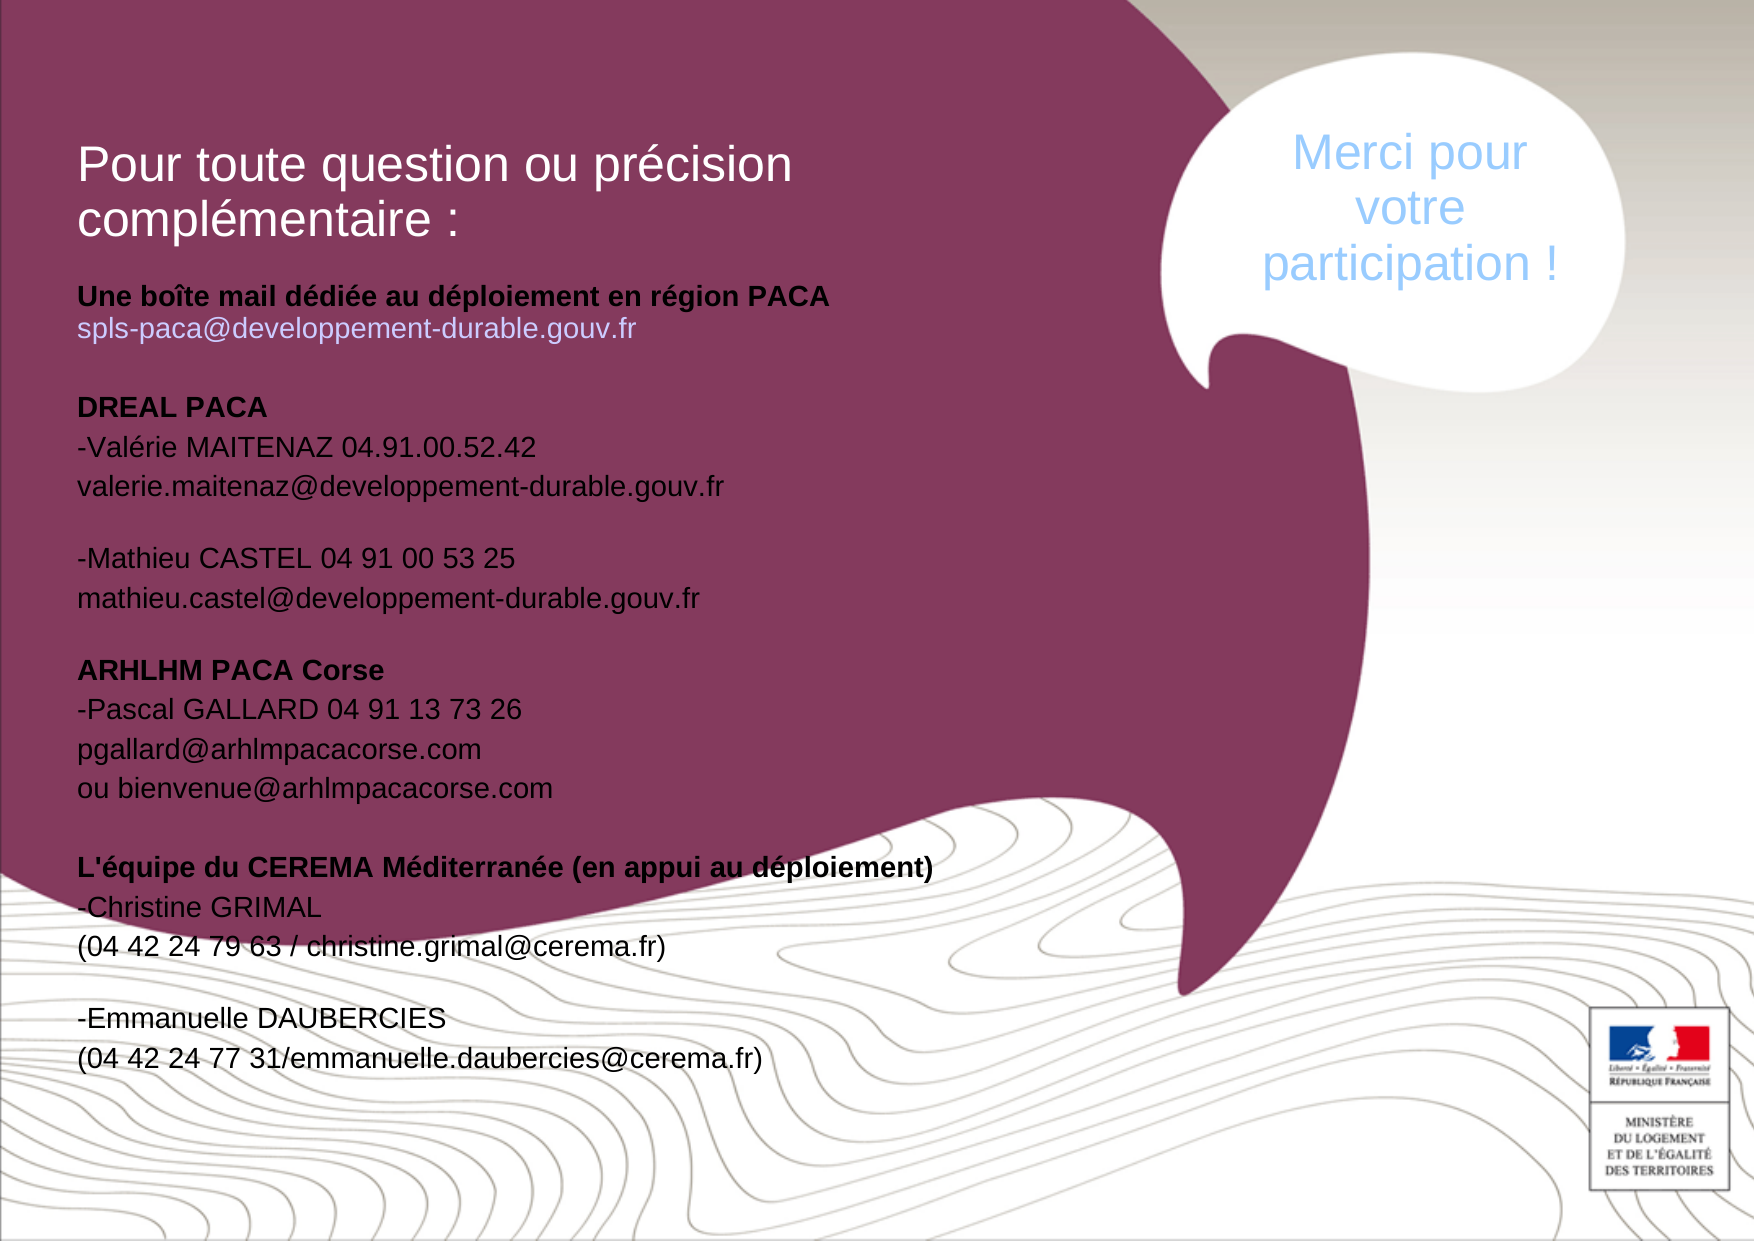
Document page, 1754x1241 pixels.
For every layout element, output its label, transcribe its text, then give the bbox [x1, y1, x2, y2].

text_box Pour toute question ou précision complémentaire : Une boîte mail dédiée au déploiement en région PACA spls-paca@developpement-durable.gouv.fr DREAL PACA -Valérie MAITENAZ 04.91.00.52.42 valerie.maitenaz@developpement-durable.gouv.fr -Mathieu CASTEL 04 91 00 53 25 mathieu.castel@developpement-durable.gouv.fr ARHLHM PACA Corse -Pascal GALLARD 04 91 13 73 26 pgallard@arhlmpacacorse.com ou bienvenue@arhlmpacacorse.com L'équipe du CEREMA Méditerranée (en appui au déploiement) -Christine GRIMAL (04 42 24 79 63 / christine.grimal@cerema.fr) -Emmanuelle DAUBERCIES (04 42 24 77 31/emmanuelle.daubercies@cerema.fr) [62, 124, 1015, 270]
picture [0, 0, 1754, 1241]
